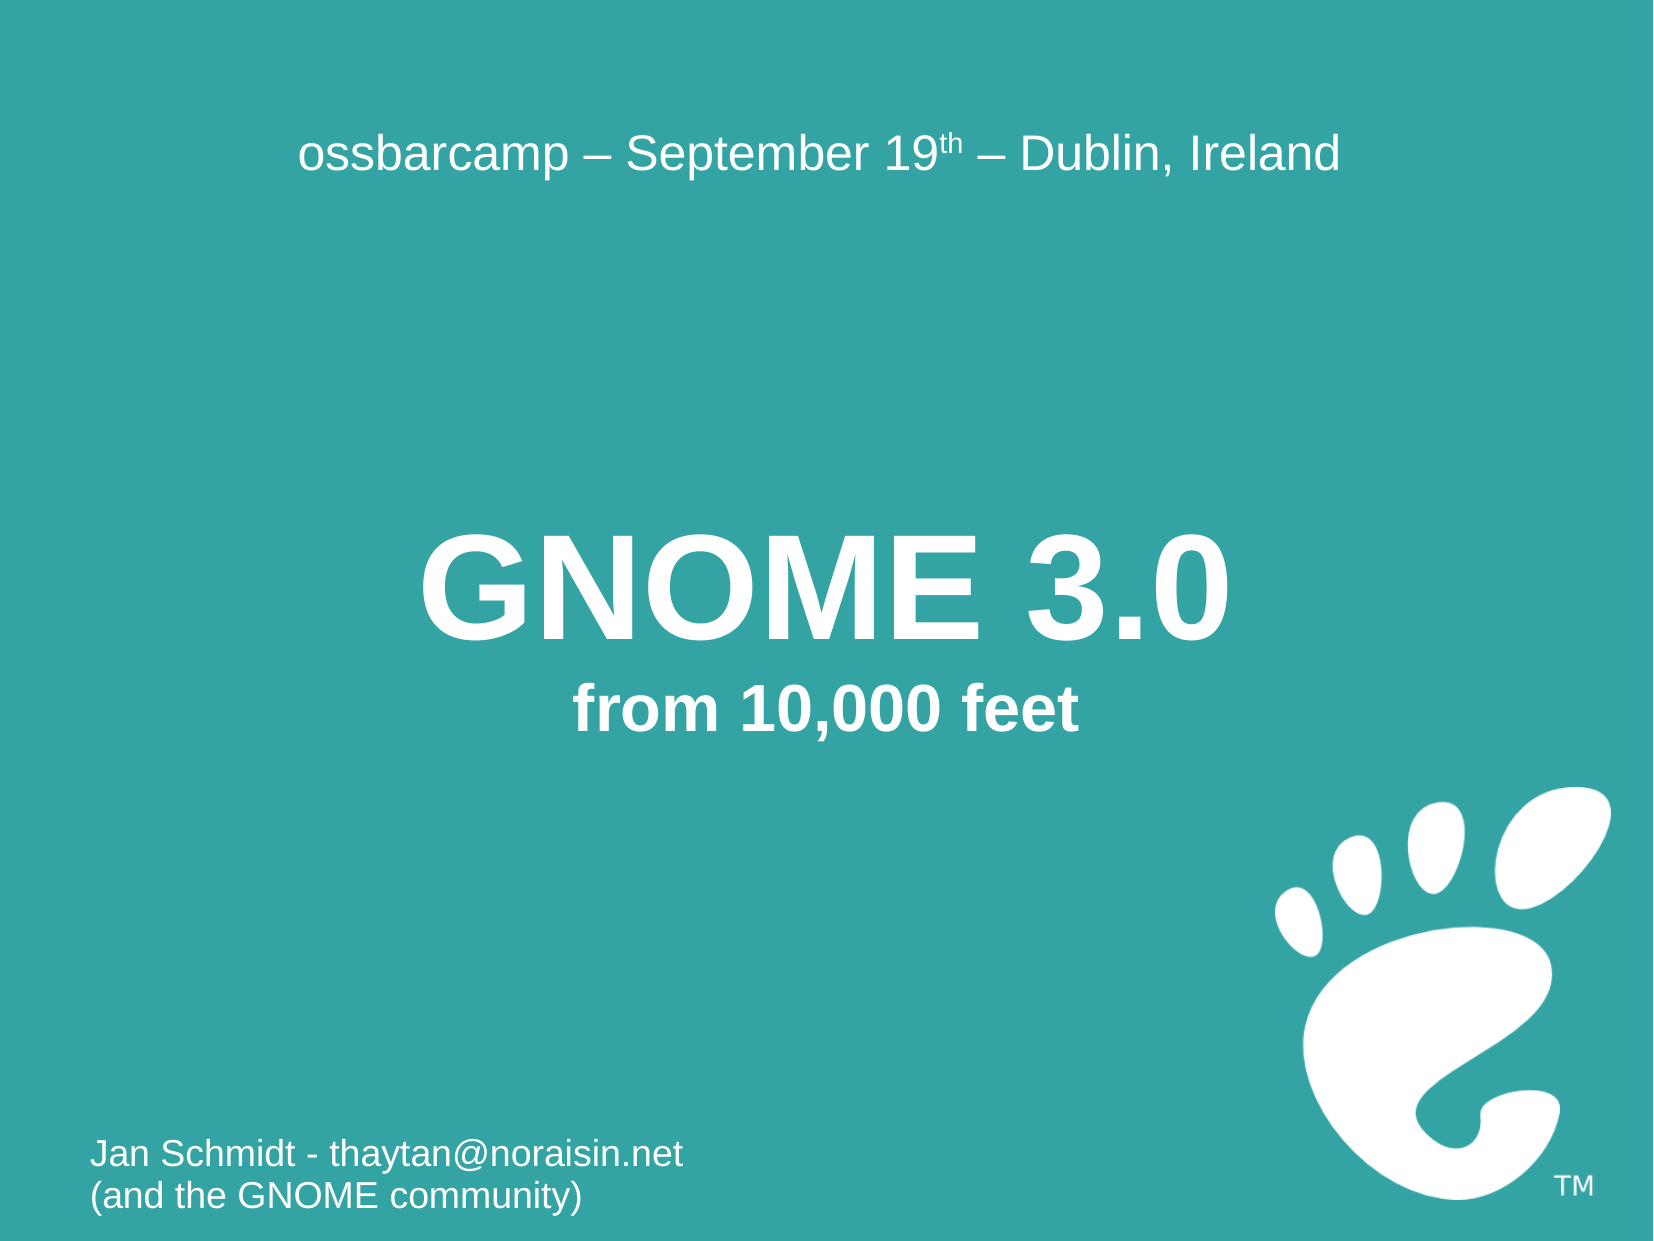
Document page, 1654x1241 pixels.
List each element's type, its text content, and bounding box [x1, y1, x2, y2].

title ossbarcamp – September 19th – Dublin, Ireland [82, 49, 1571, 257]
picture [1275, 787, 1611, 1201]
subtitle GNOME 3.0 from 10,000 feet [82, 290, 1571, 1109]
text_box Jan Schmidt - thaytan@noraisin.net (and the GNOME community) [75, 1125, 713, 1241]
